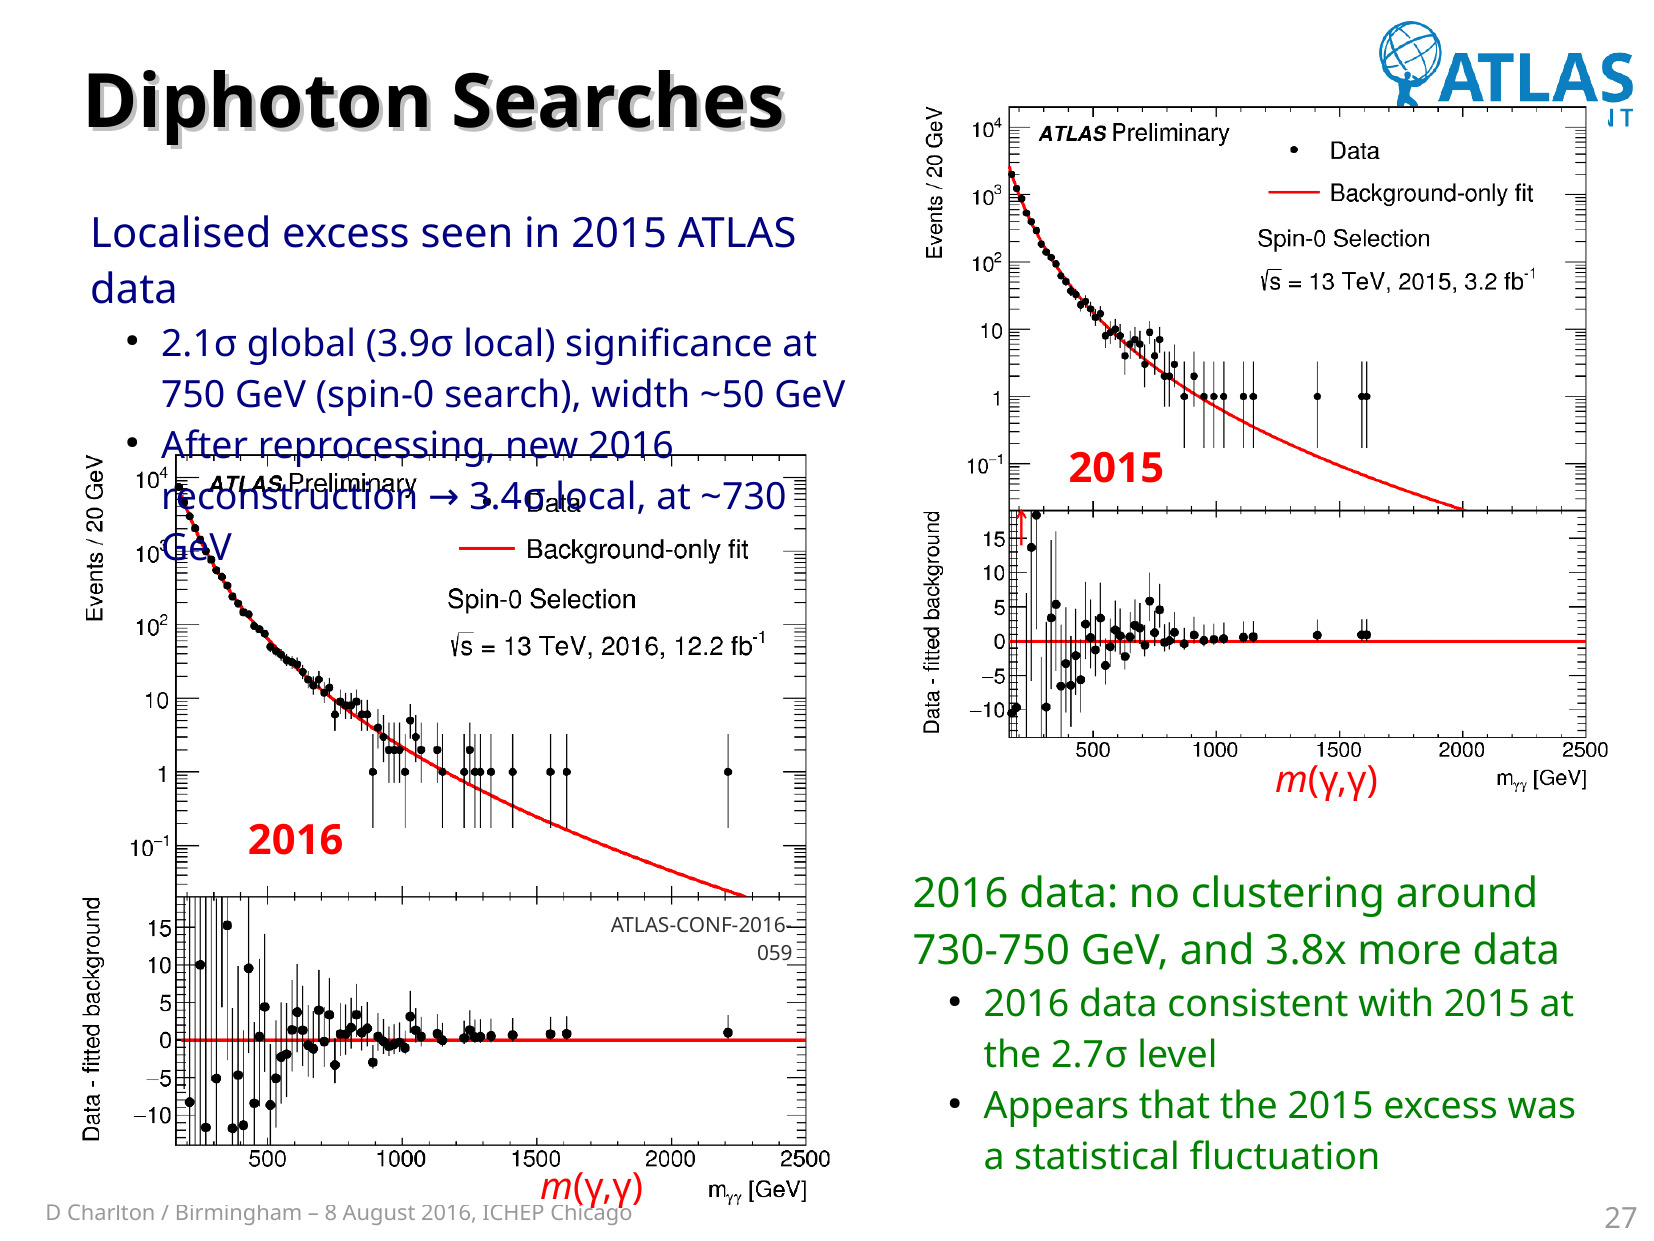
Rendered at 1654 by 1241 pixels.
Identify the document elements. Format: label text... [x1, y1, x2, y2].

text_box m(γ,γ) [525, 1152, 670, 1211]
text_box 2016 [233, 802, 361, 867]
picture [923, 21, 1633, 792]
text_box Localised excess seen in 2015 ATLAS data 2.1σ global (3.9σ local) significance at 750 GeV (spin-0 search), width ~50 GeV After reprocessing, new 2016 reconstruction → 3.4σ local, at ~730 GeV [75, 194, 878, 434]
title Diphoton Searches [82, 49, 1331, 148]
text_box ATLAS-CONF-2016-059 [566, 902, 807, 942]
text_box 2015 [1053, 429, 1182, 494]
picture [82, 454, 830, 1205]
text_box m(γ,γ) [1260, 745, 1405, 804]
text_box 2016 data: no clustering around 730-750 GeV, and 3.8x more data 2016 data consistent with 2015 at the 2.7σ level Appears that the 2015 excess was a statistical fluctuation [897, 855, 1610, 1143]
